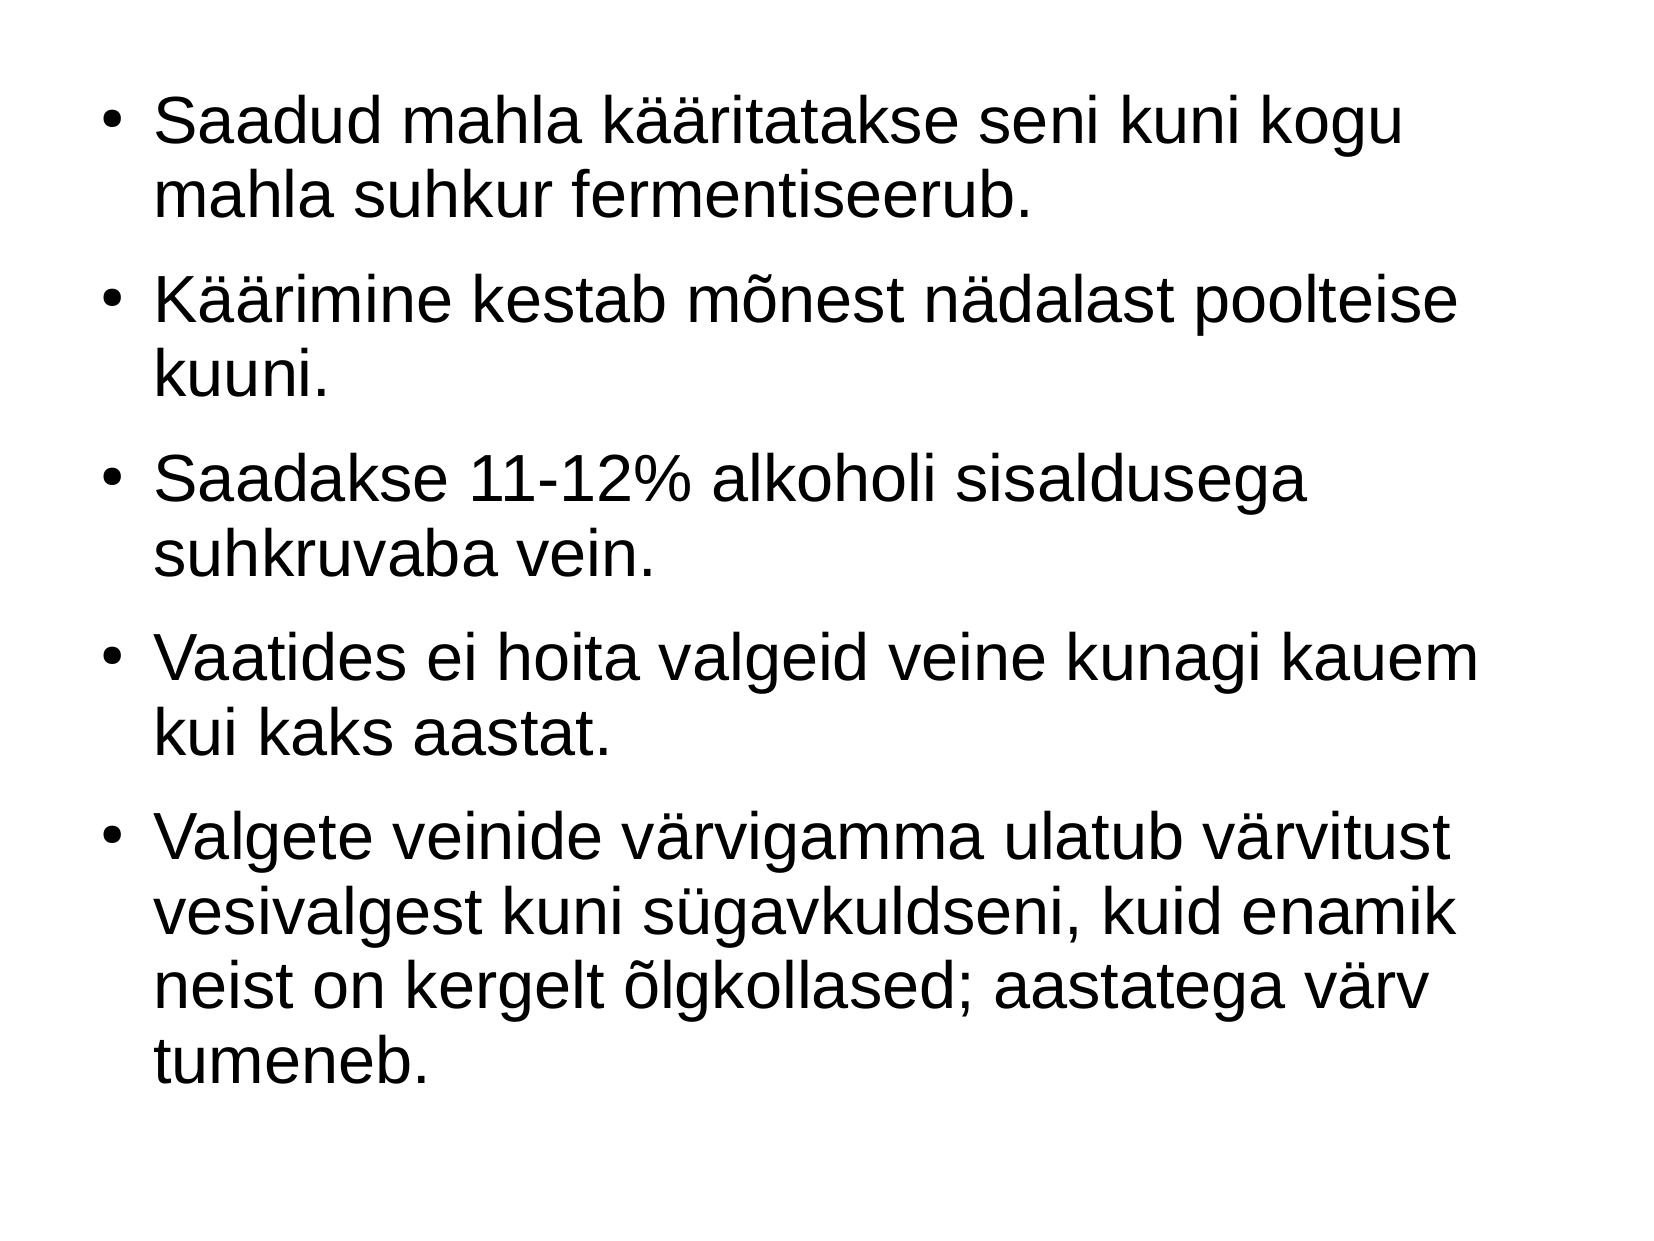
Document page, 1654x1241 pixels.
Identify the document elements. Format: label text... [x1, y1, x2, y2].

list Saadud mahla kääritatakse seni kuni kogu mahla suhkur fermentiseerub. Käärimine kestab mõnest nädalast poolteise kuuni. Saadakse 11-12% alkoholi sisaldusega suhkruvaba vein. Vaatides ei hoita valgeid veine kunagi kauem kui kaks aastat. Valgete veinide värvigamma ulatub värvitust vesivalgest kuni sügavkuldseni, kuid enamik neist on kergelt õlgkollased; aastatega värv tumeneb. [82, 82, 1571, 1109]
